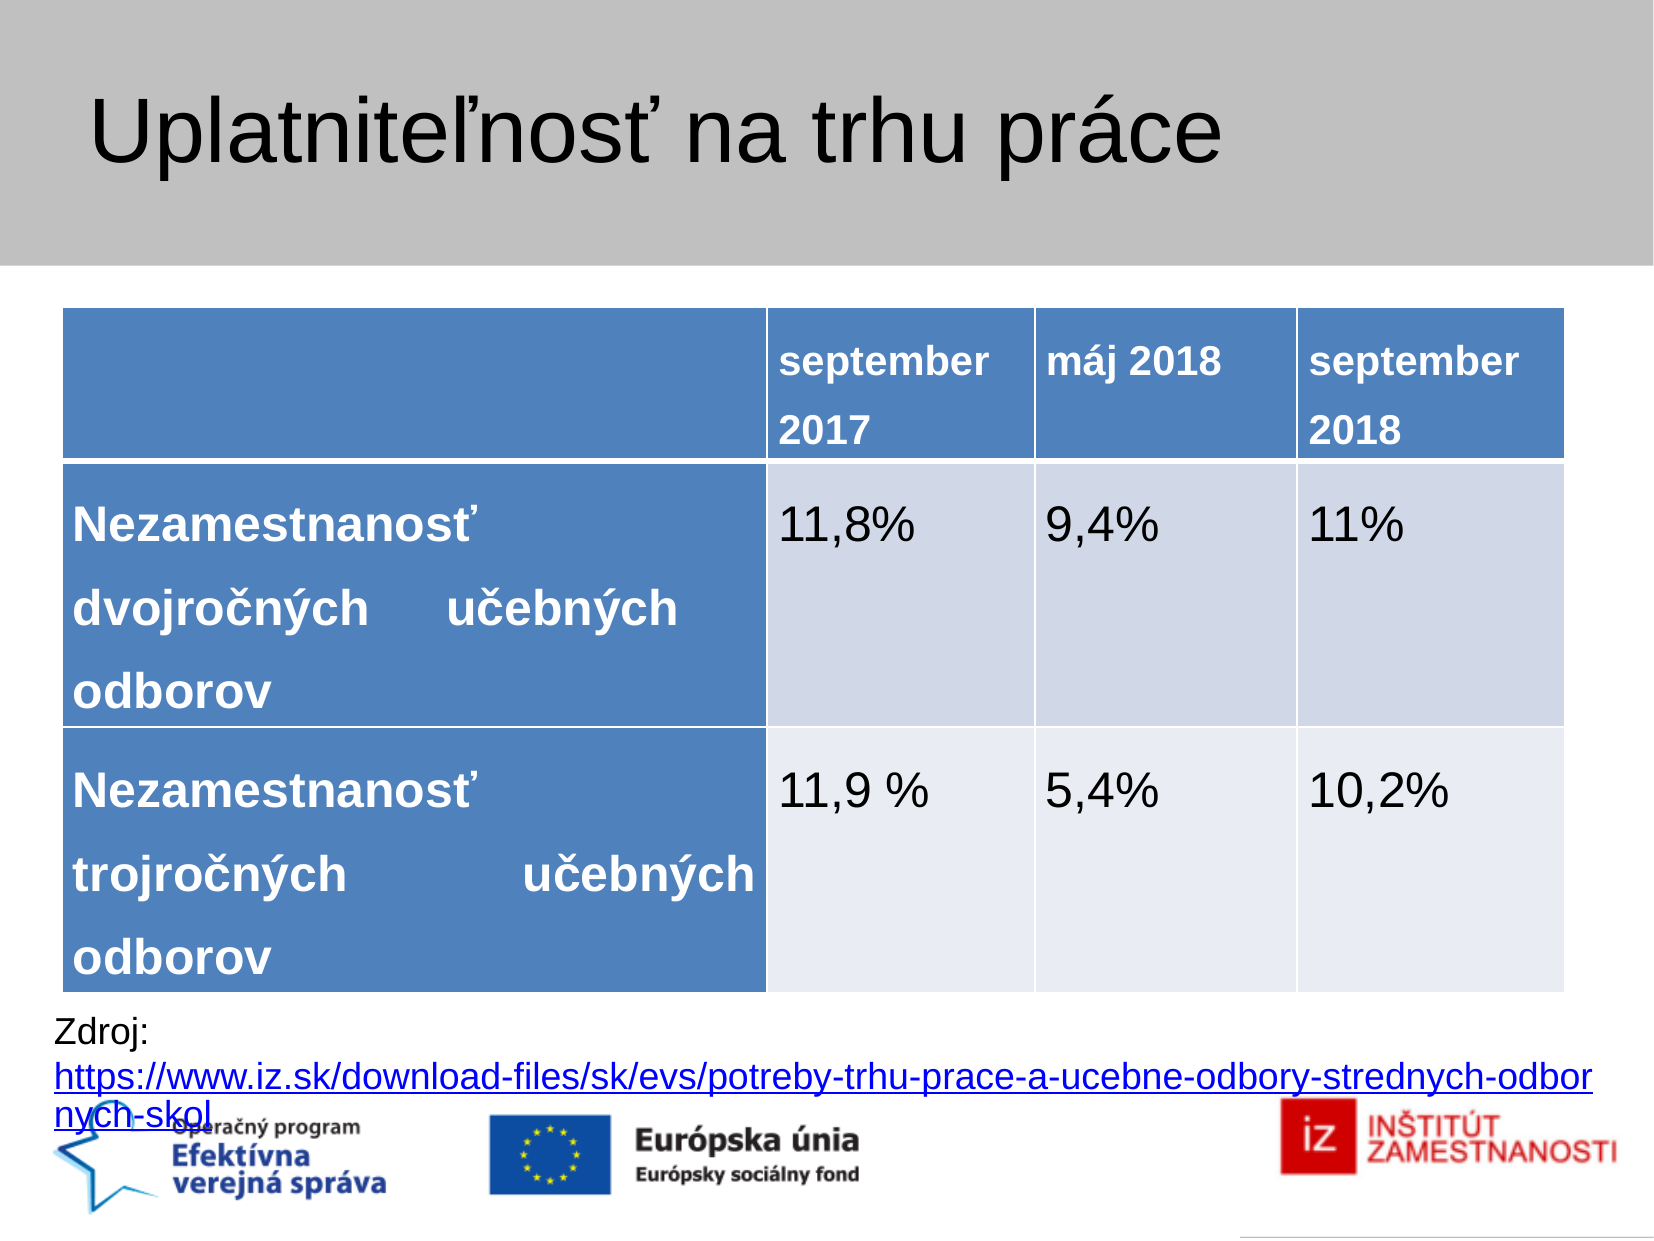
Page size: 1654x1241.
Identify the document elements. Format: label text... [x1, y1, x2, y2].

table_cell Nezamestnanosť trojročných učebných odborov [63, 728, 766, 992]
picture [1240, 1033, 1654, 1240]
picture [29, 1062, 886, 1240]
table_cell 10,2% [1298, 728, 1564, 992]
table_header september 2017 [768, 308, 1034, 458]
text_box Uplatniteľnosť na trhu práce [88, 29, 1565, 237]
text_box Zdroj: https://www.iz.sk/download-files/sk/evs/potreby-trhu-prace-a-ucebne-odbory-strednych-odbornych-skol [39, 999, 1615, 1150]
table_cell 11% [1298, 464, 1564, 726]
table_cell 9,4% [1036, 464, 1296, 726]
table_header máj 2018 [1036, 308, 1296, 458]
table_cell Nezamestnanosť dvojročných učebných odborov [63, 464, 766, 726]
table_cell 5,4% [1036, 728, 1296, 992]
table_cell 11,9 % [768, 728, 1034, 992]
table_cell 11,8% [768, 464, 1034, 726]
table_header september 2018 [1298, 308, 1564, 458]
table_header [63, 308, 766, 458]
